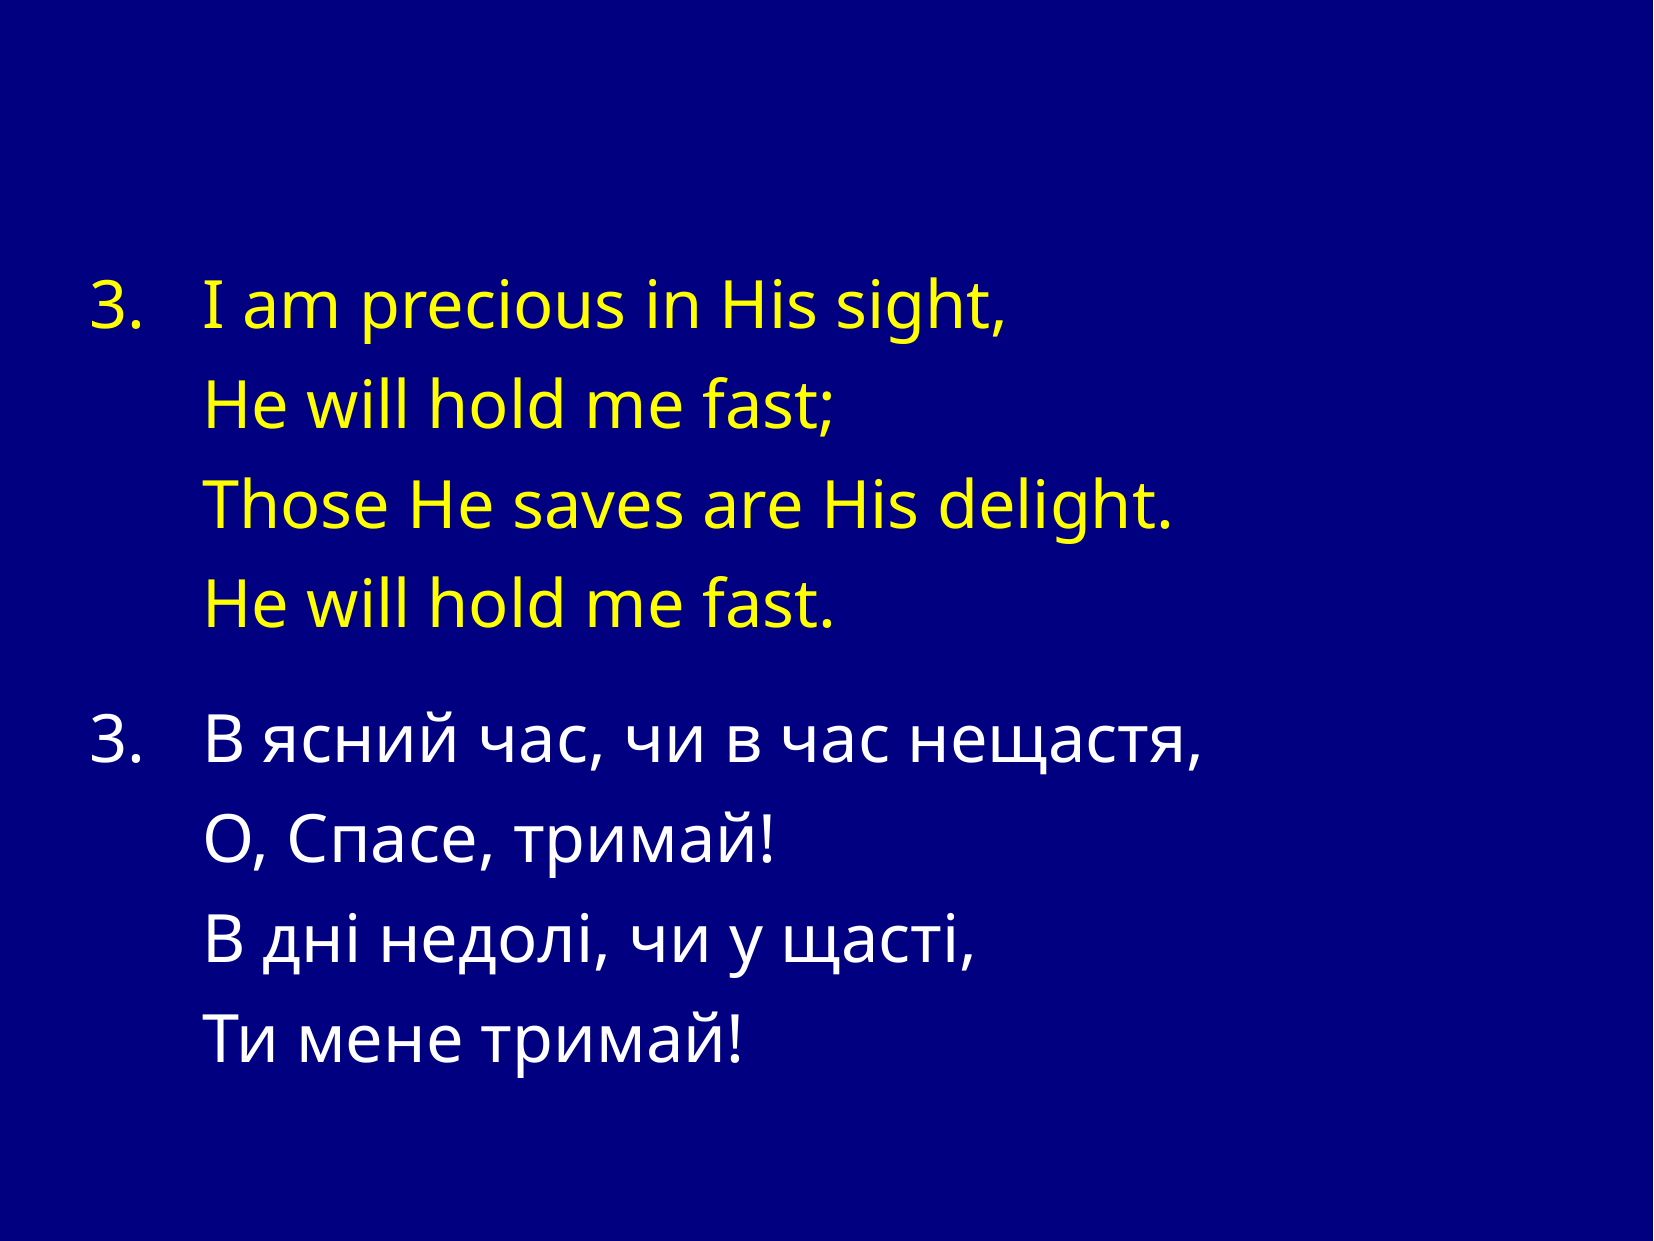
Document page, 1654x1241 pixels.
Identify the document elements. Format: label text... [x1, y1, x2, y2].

text_box 3. В ясний час, чи в час нещастя, О, Спасе, тримай! В дні недолі, чи у щасті, Ти мене тримай! [75, 675, 1576, 1163]
text_box 3. I am precious in His sight, He will hold me fast; Those He saves are His delight. He will hold me fast. [75, 150, 1576, 638]
